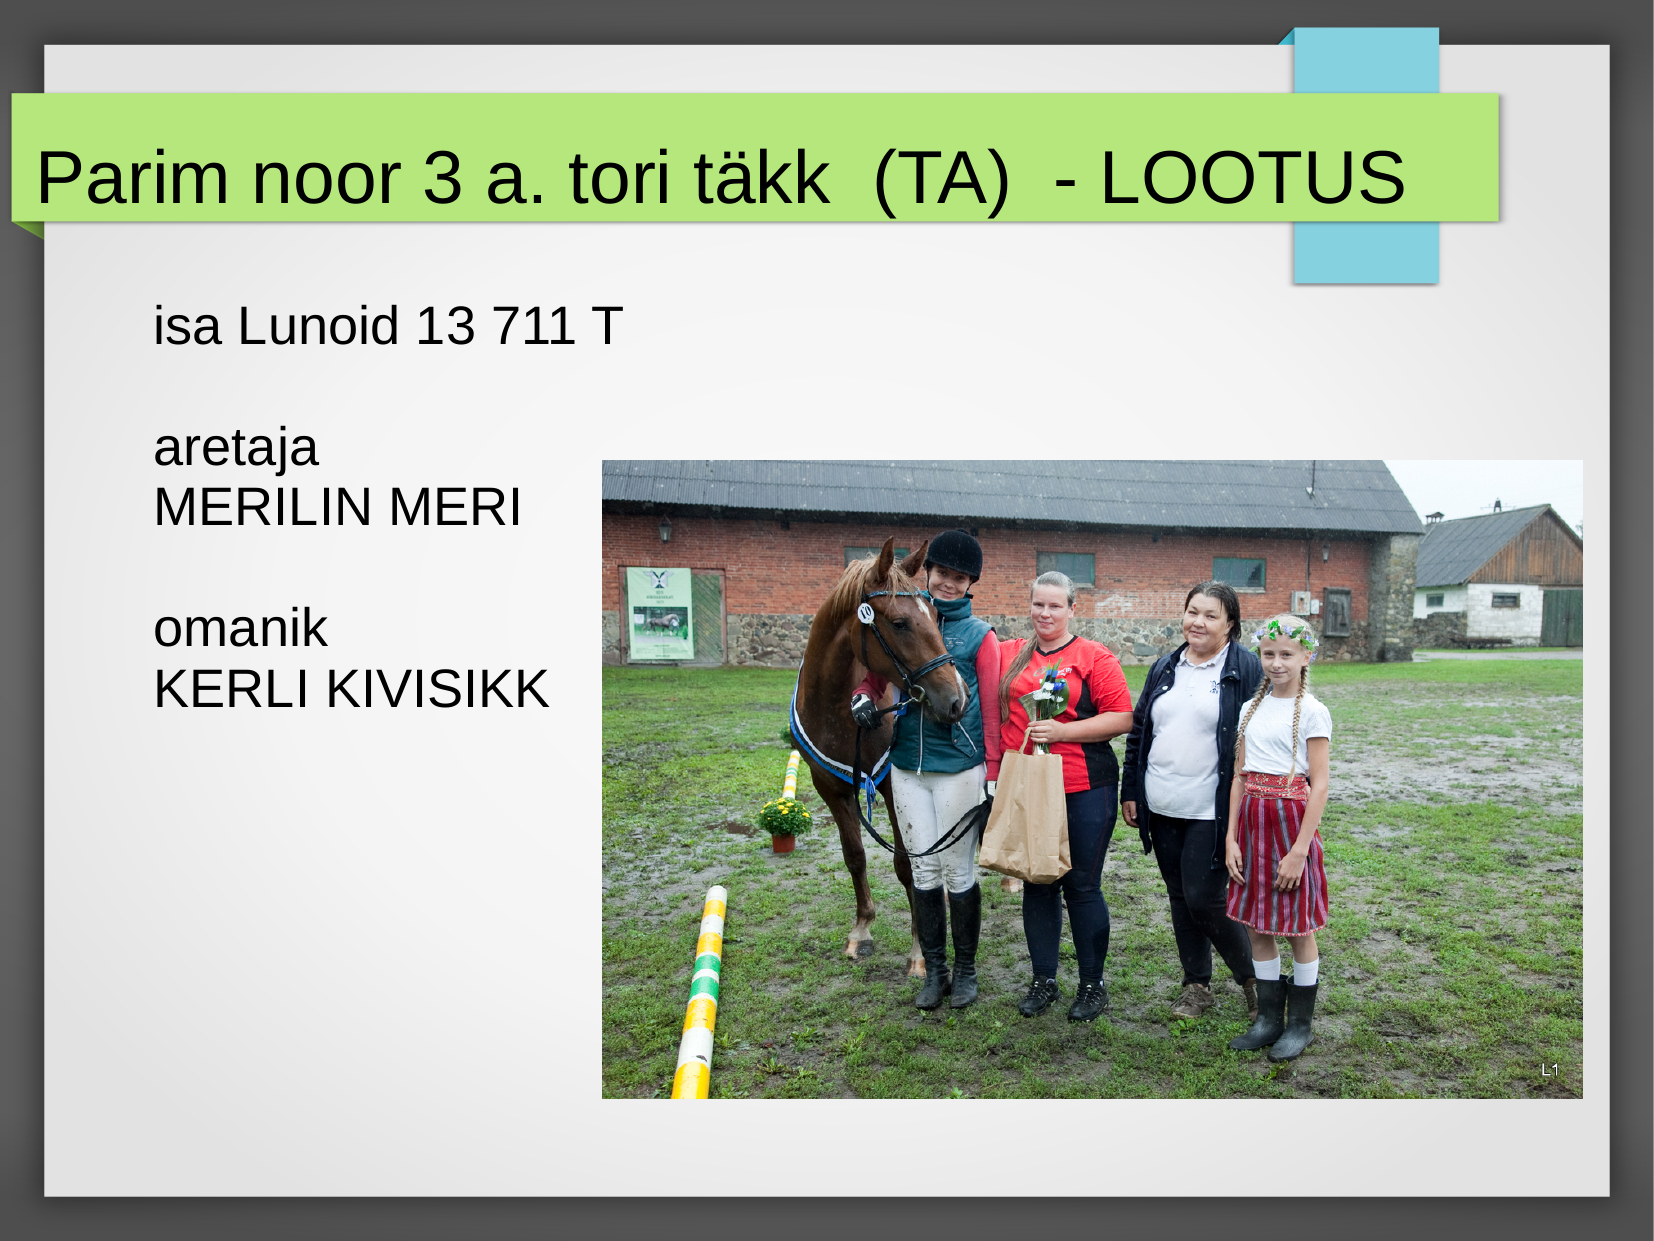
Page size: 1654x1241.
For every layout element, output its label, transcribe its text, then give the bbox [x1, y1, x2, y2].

list isa Lunoid 13 711 T aretaja MERILIN MERI omanik KERLI KIVISIKK [82, 295, 809, 1015]
picture [0, 0, 1654, 1241]
title Parim noor 3 a. tori täkk (TA) - LOOTUS [35, 118, 1595, 238]
